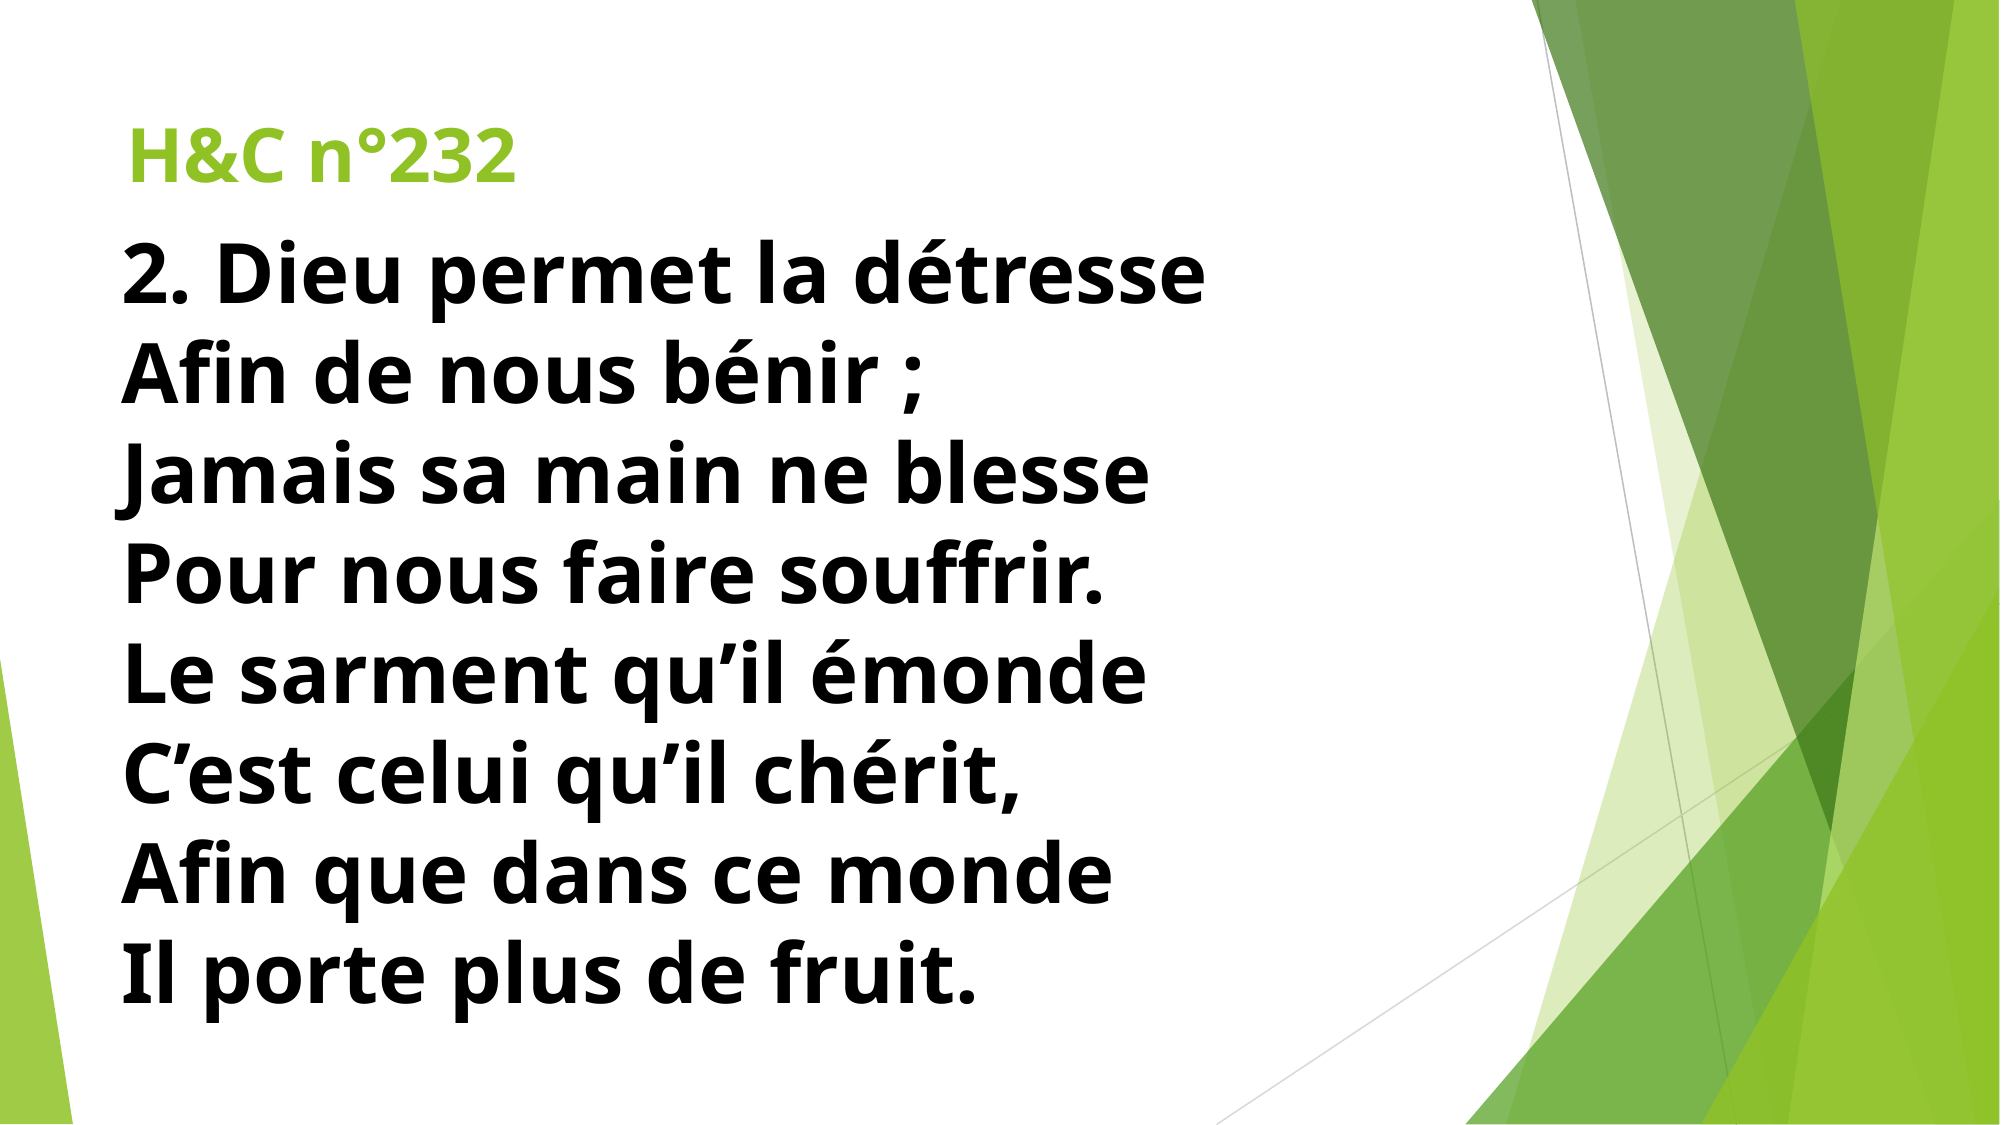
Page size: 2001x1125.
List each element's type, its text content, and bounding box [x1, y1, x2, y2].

text_box H&C n°232 [111, 99, 1522, 213]
text_box 2. Dieu permet la détresse Afin de nous bénir ; Jamais sa main ne blesse Pour nous faire souffrir. Le sarment qu’il émonde C’est celui qu’il chérit, Afin que dans ce monde Il porte plus de fruit. [106, 213, 1973, 1037]
